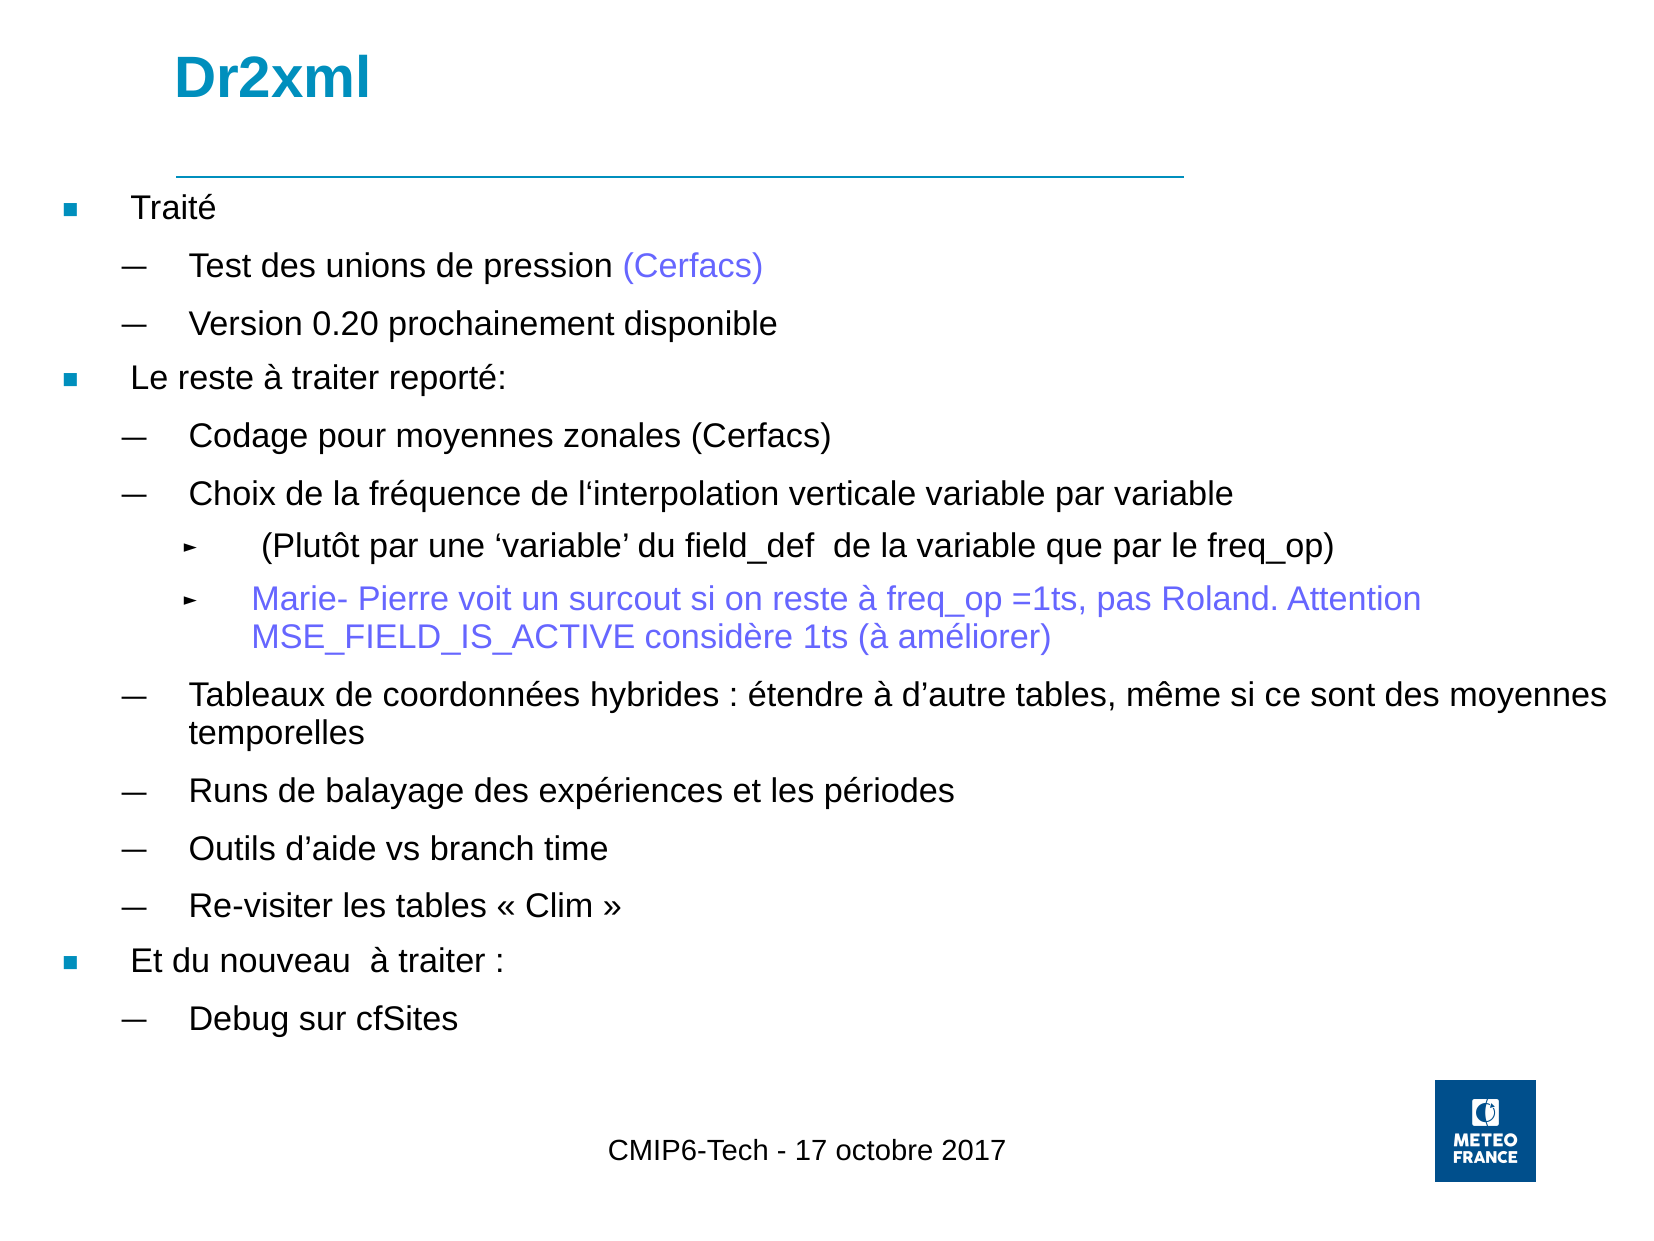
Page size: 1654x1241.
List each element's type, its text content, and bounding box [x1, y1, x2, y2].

title Dr2xml [174, 0, 1654, 156]
list Traité Test des unions de pression (Cerfacs) Version 0.20 prochainement disponible Le reste à traiter reporté: Codage pour moyennes zonales (Cerfacs) Choix de la fréquence de l‘interpolation verticale variable par variable (Plutôt par une ‘variable’ du field_def de la variable que par le freq_op) Marie- Pierre voit un surcout si on reste à freq_op =1ts, pas Roland. Attention MSE_FIELD_IS_ACTIVE considère 1ts (à améliorer) Tableaux de coordonnées hybrides : étendre à d’autre tables, même si ce sont des moyennes temporelles Runs de balayage des expériences et les périodes Outils d’aide vs branch time Re-visiter les tables « Clim » Et du nouveau à traiter : Debug sur cfSites [48, 188, 1639, 1207]
